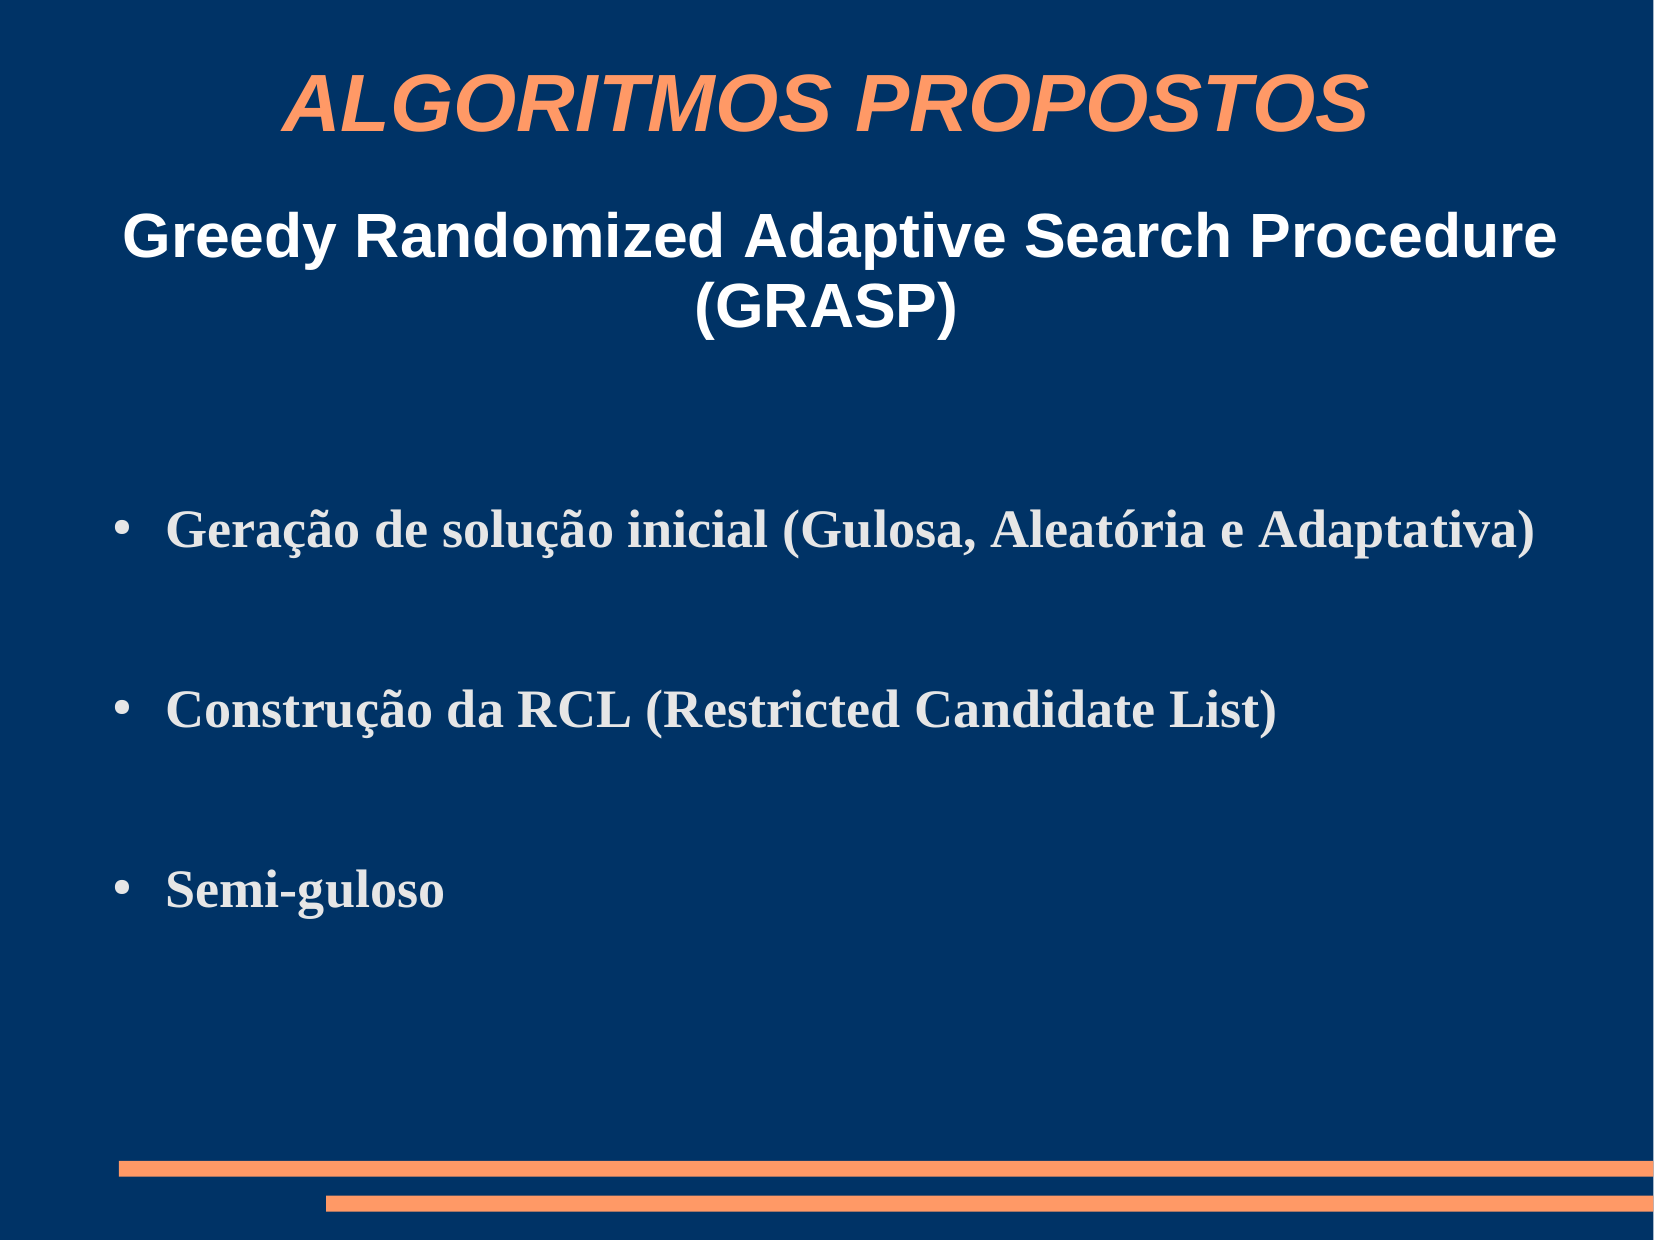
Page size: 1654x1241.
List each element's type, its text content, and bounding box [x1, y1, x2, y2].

title ALGORITMOS PROPOSTOS [0, 0, 1654, 158]
list Geração de solução inicial (Gulosa, Aleatória e Adaptativa) Construção da RCL (Restricted Candidate List) Semi-guloso [94, 499, 1567, 1241]
title Greedy Randomized Adaptive Search Procedure (GRASP) [0, 158, 1654, 384]
